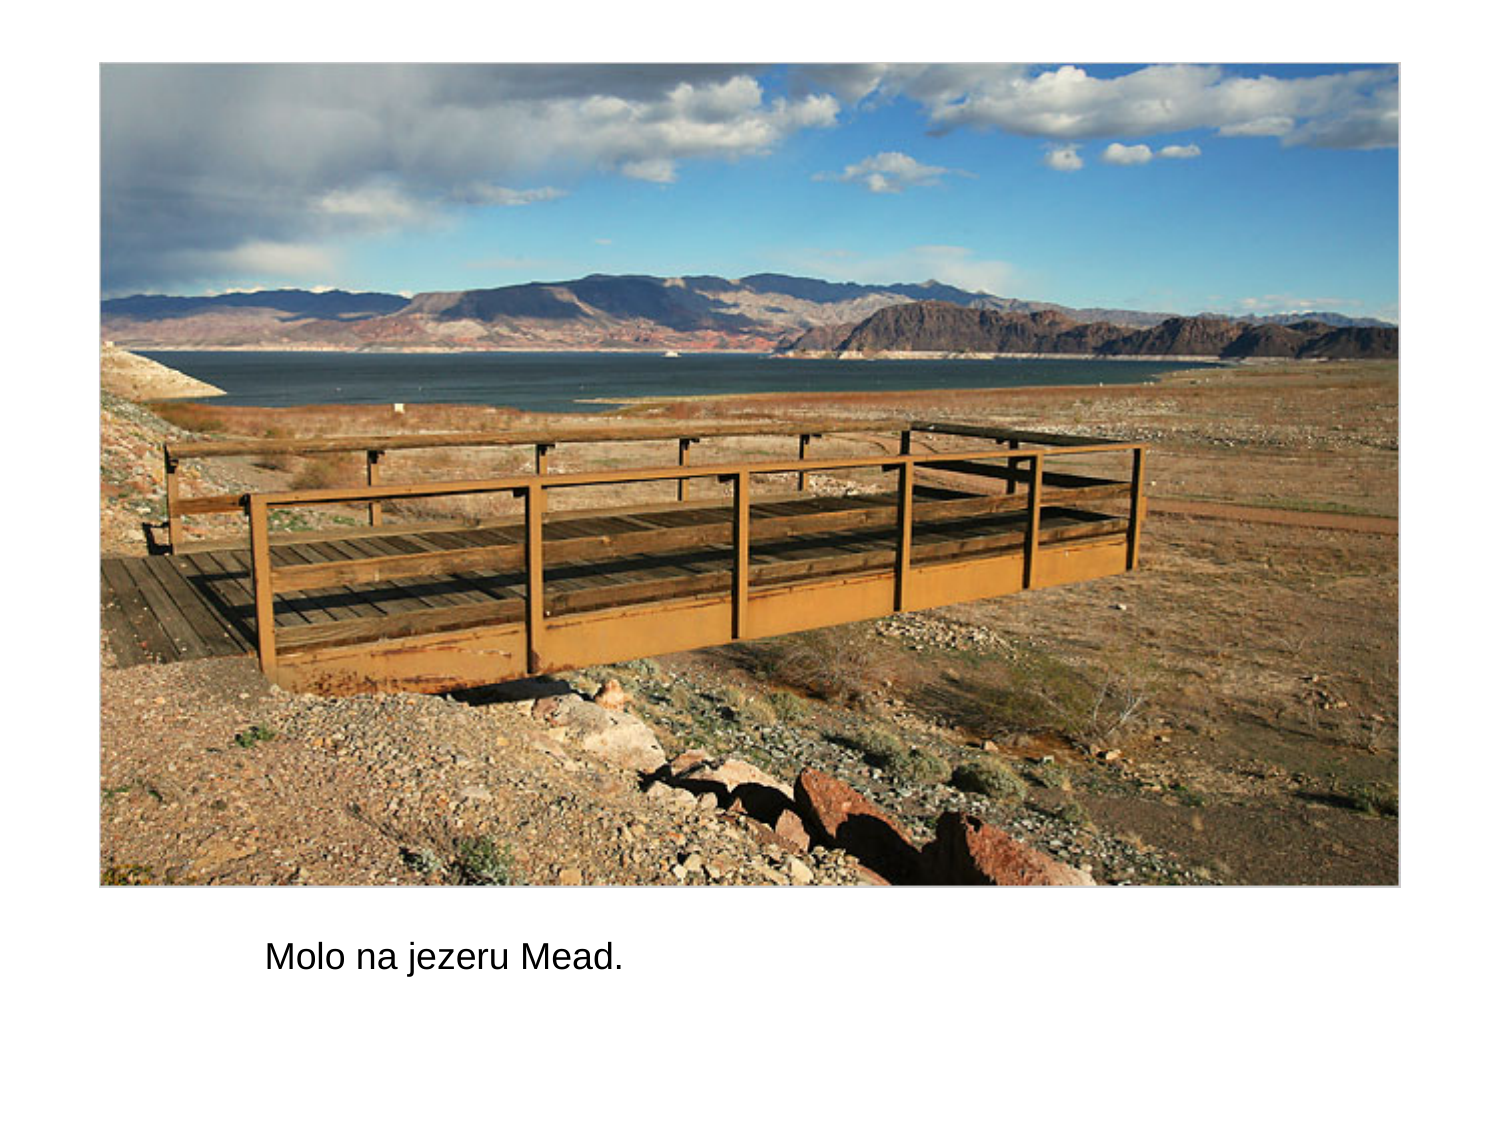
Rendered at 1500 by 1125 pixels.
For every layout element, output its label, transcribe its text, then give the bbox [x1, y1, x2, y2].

text_box Molo na jezeru Mead. [249, 924, 1363, 985]
picture [99, 62, 1401, 888]
